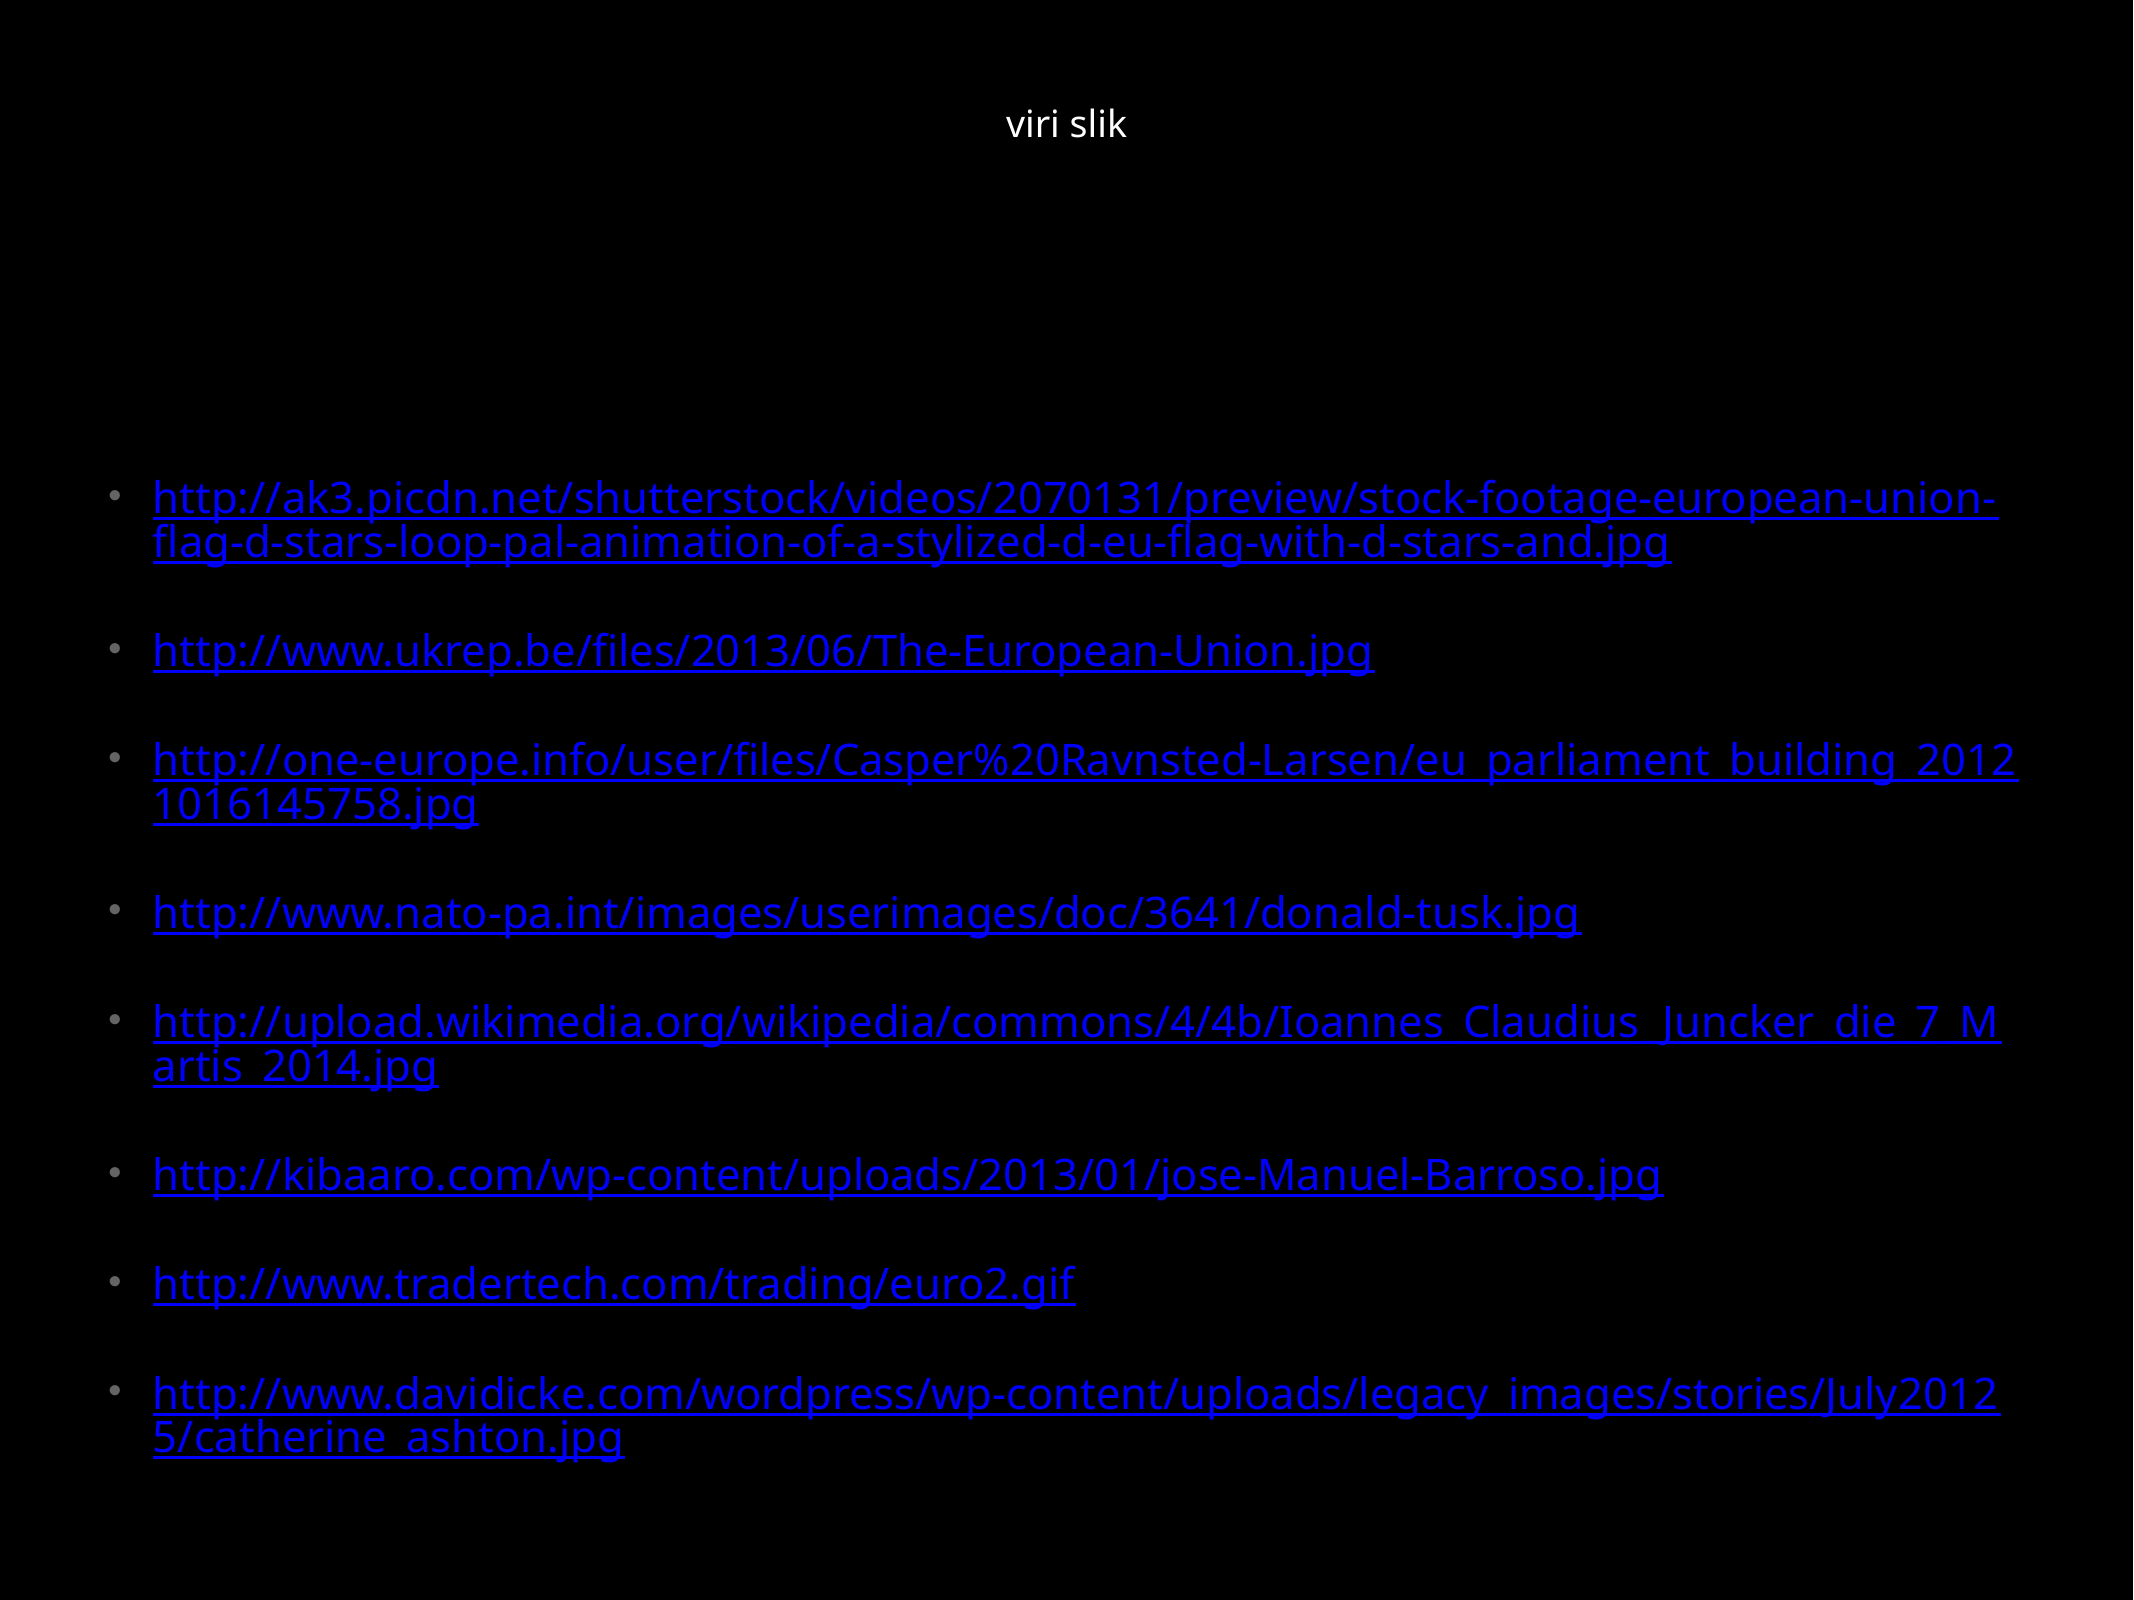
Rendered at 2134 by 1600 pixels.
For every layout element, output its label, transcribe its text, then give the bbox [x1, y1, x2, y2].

title viri slik [108, 99, 2025, 331]
list http://ak3.picdn.net/shutterstock/videos/2070131/preview/stock-footage-european-union-flag-d-stars-loop-pal-animation-of-a-stylized-d-eu-flag-with-d-stars-and.jpg http://www.ukrep.be/files/2013/06/The-European-Union.jpg http://one-europe.info/user/files/Casper%20Ravnsted-Larsen/eu_parliament_building_20121016145758.jpg http://www.nato-pa.int/images/userimages/doc/3641/donald-tusk.jpg http://upload.wikimedia.org/wikipedia/commons/4/4b/Ioannes_Claudius_Juncker_die_7_Martis_2014.jpg http://kibaaro.com/wp-content/uploads/2013/01/jose-Manuel-Barroso.jpg http://www.tradertech.com/trading/euro2.gif http://www.davidicke.com/wordpress/wp-content/uploads/legacy_images/stories/July20125/catherine_ashton.jpg [108, 331, 2025, 1434]
